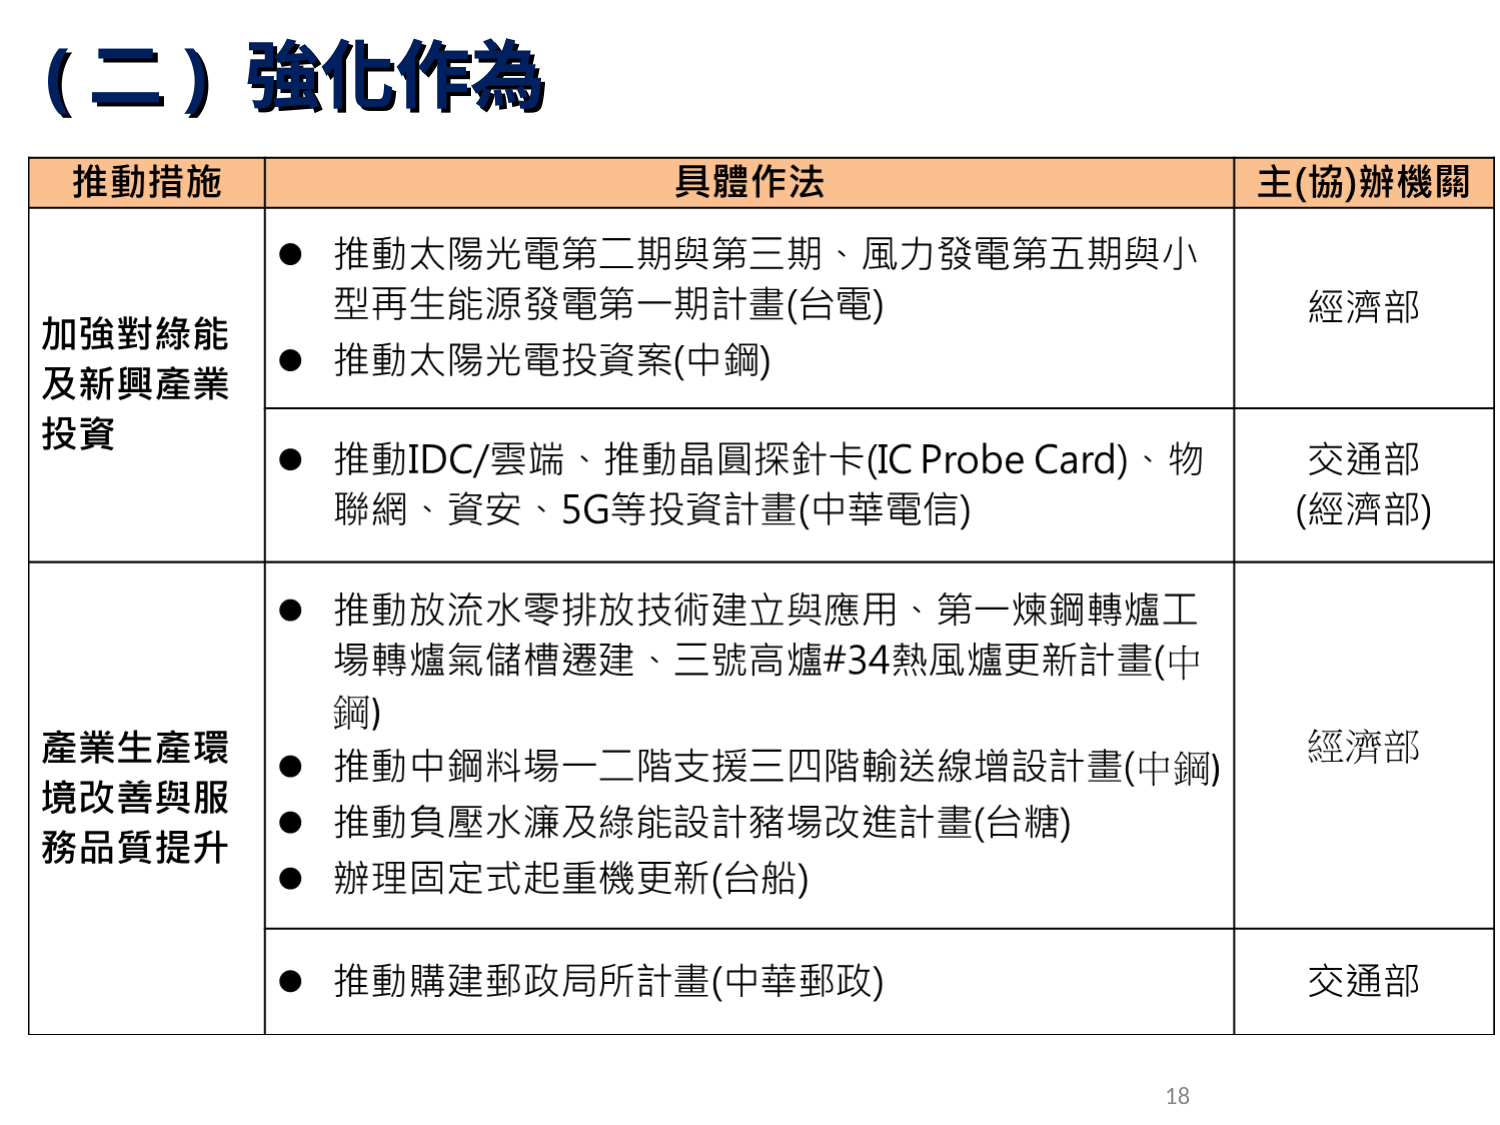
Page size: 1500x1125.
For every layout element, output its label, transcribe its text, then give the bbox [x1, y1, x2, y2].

text_box 18 [1149, 1065, 1500, 1125]
text_box (二) 強化作為 [30, 18, 1500, 126]
picture [28, 147, 1495, 1036]
